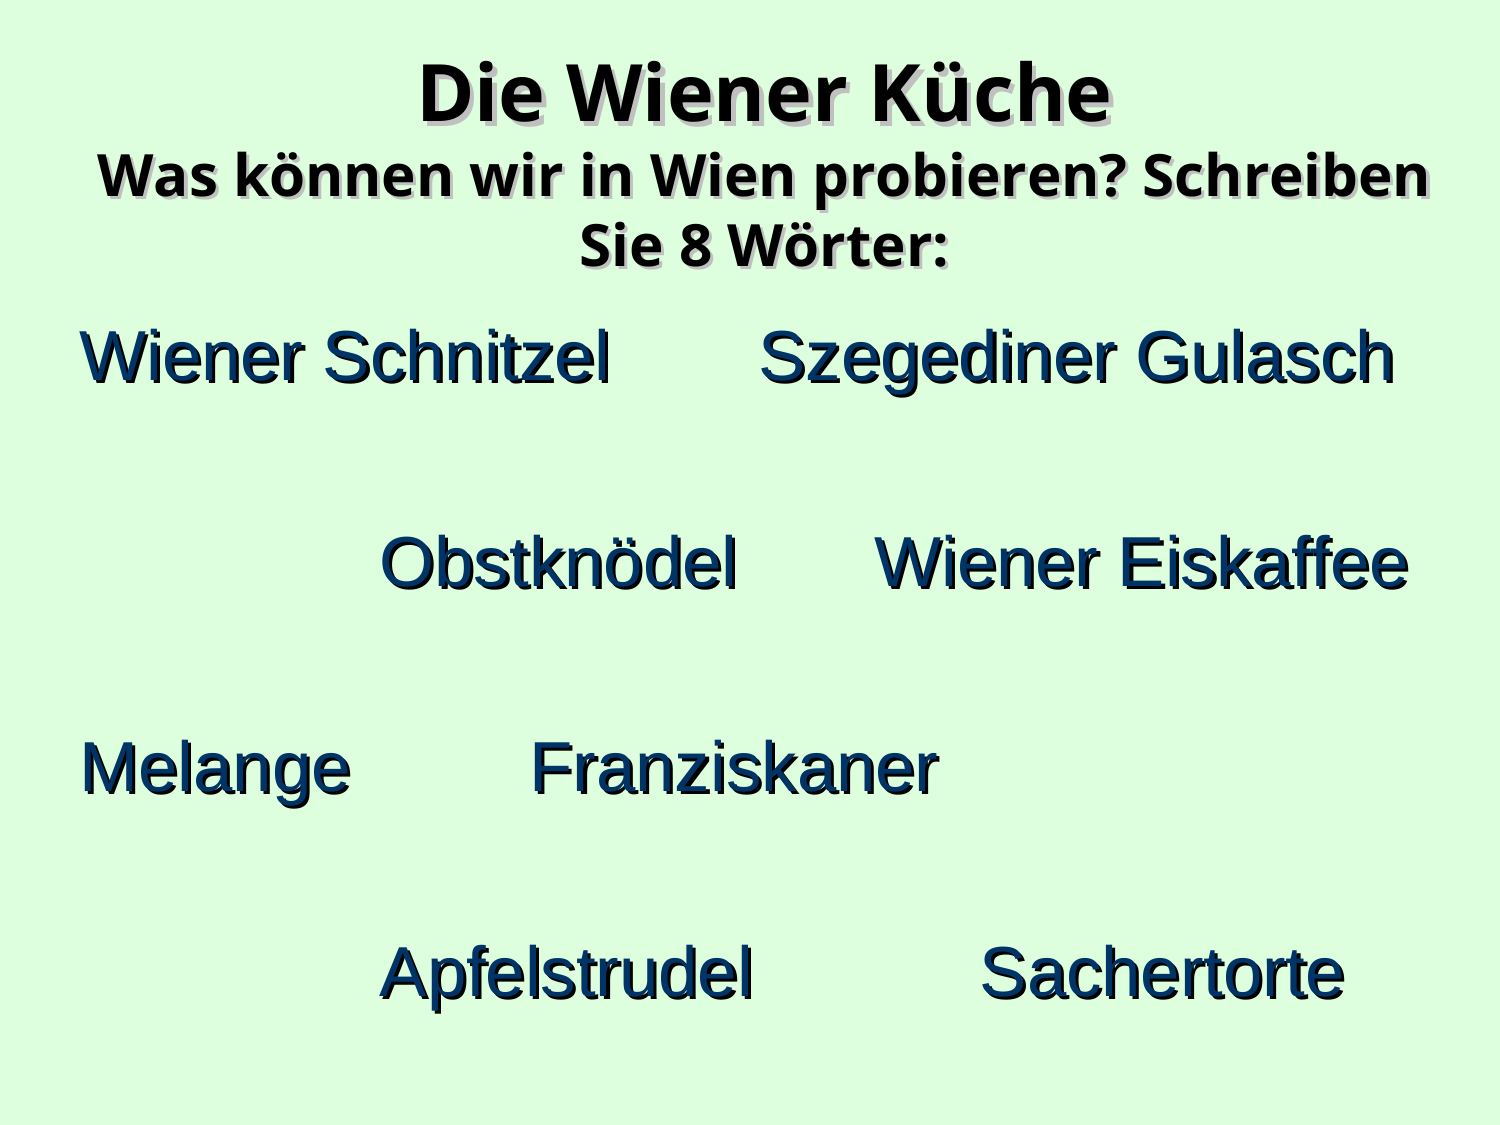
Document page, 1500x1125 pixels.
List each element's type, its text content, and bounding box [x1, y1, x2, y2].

title Die Wiener Küche Was können wir in Wien probieren? Schreiben Sie 8 Wörter: [76, 35, 1453, 286]
list Wiener Schnitzel Szegediner Gulasch Obstknödel Wiener Eiskaffee Melange Franziskaner Apfelstrudel Sachertorte [64, 302, 1451, 1073]
